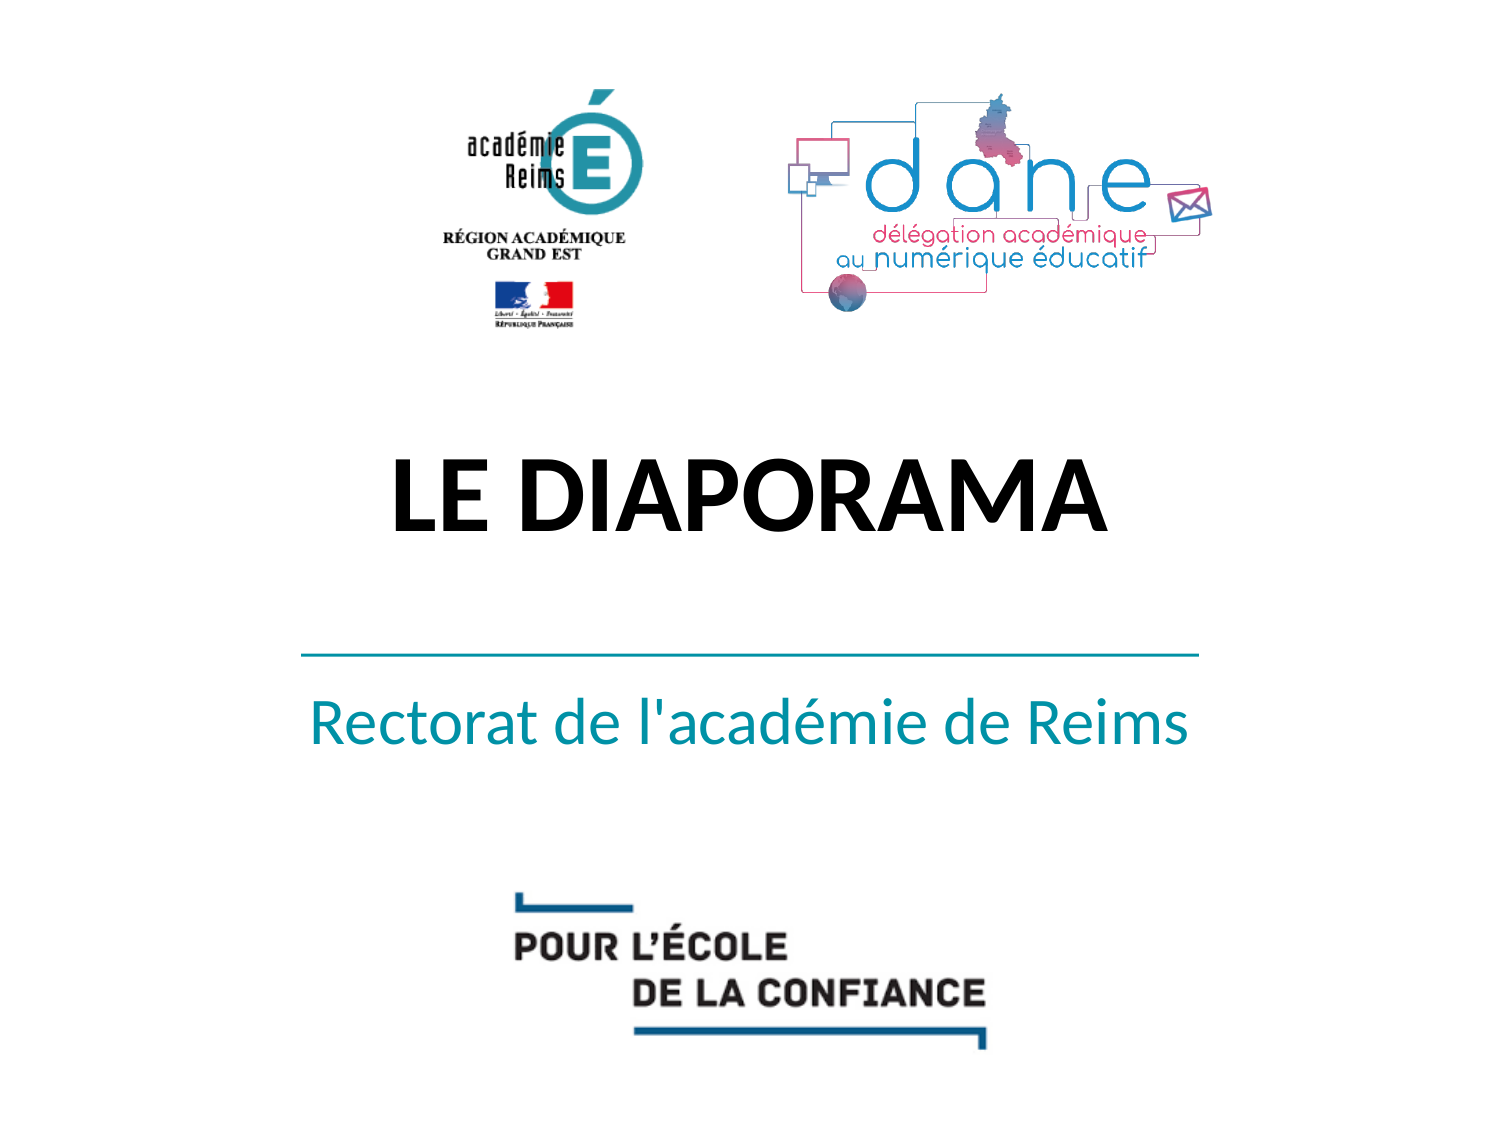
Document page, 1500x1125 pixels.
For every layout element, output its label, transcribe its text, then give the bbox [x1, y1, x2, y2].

picture [443, 89, 644, 329]
text_box Rectorat de l'académie de Reims [41, 621, 1459, 835]
picture [478, 855, 1022, 1083]
title LE DIAPORAMA [41, 373, 1459, 621]
picture [770, 83, 1226, 327]
